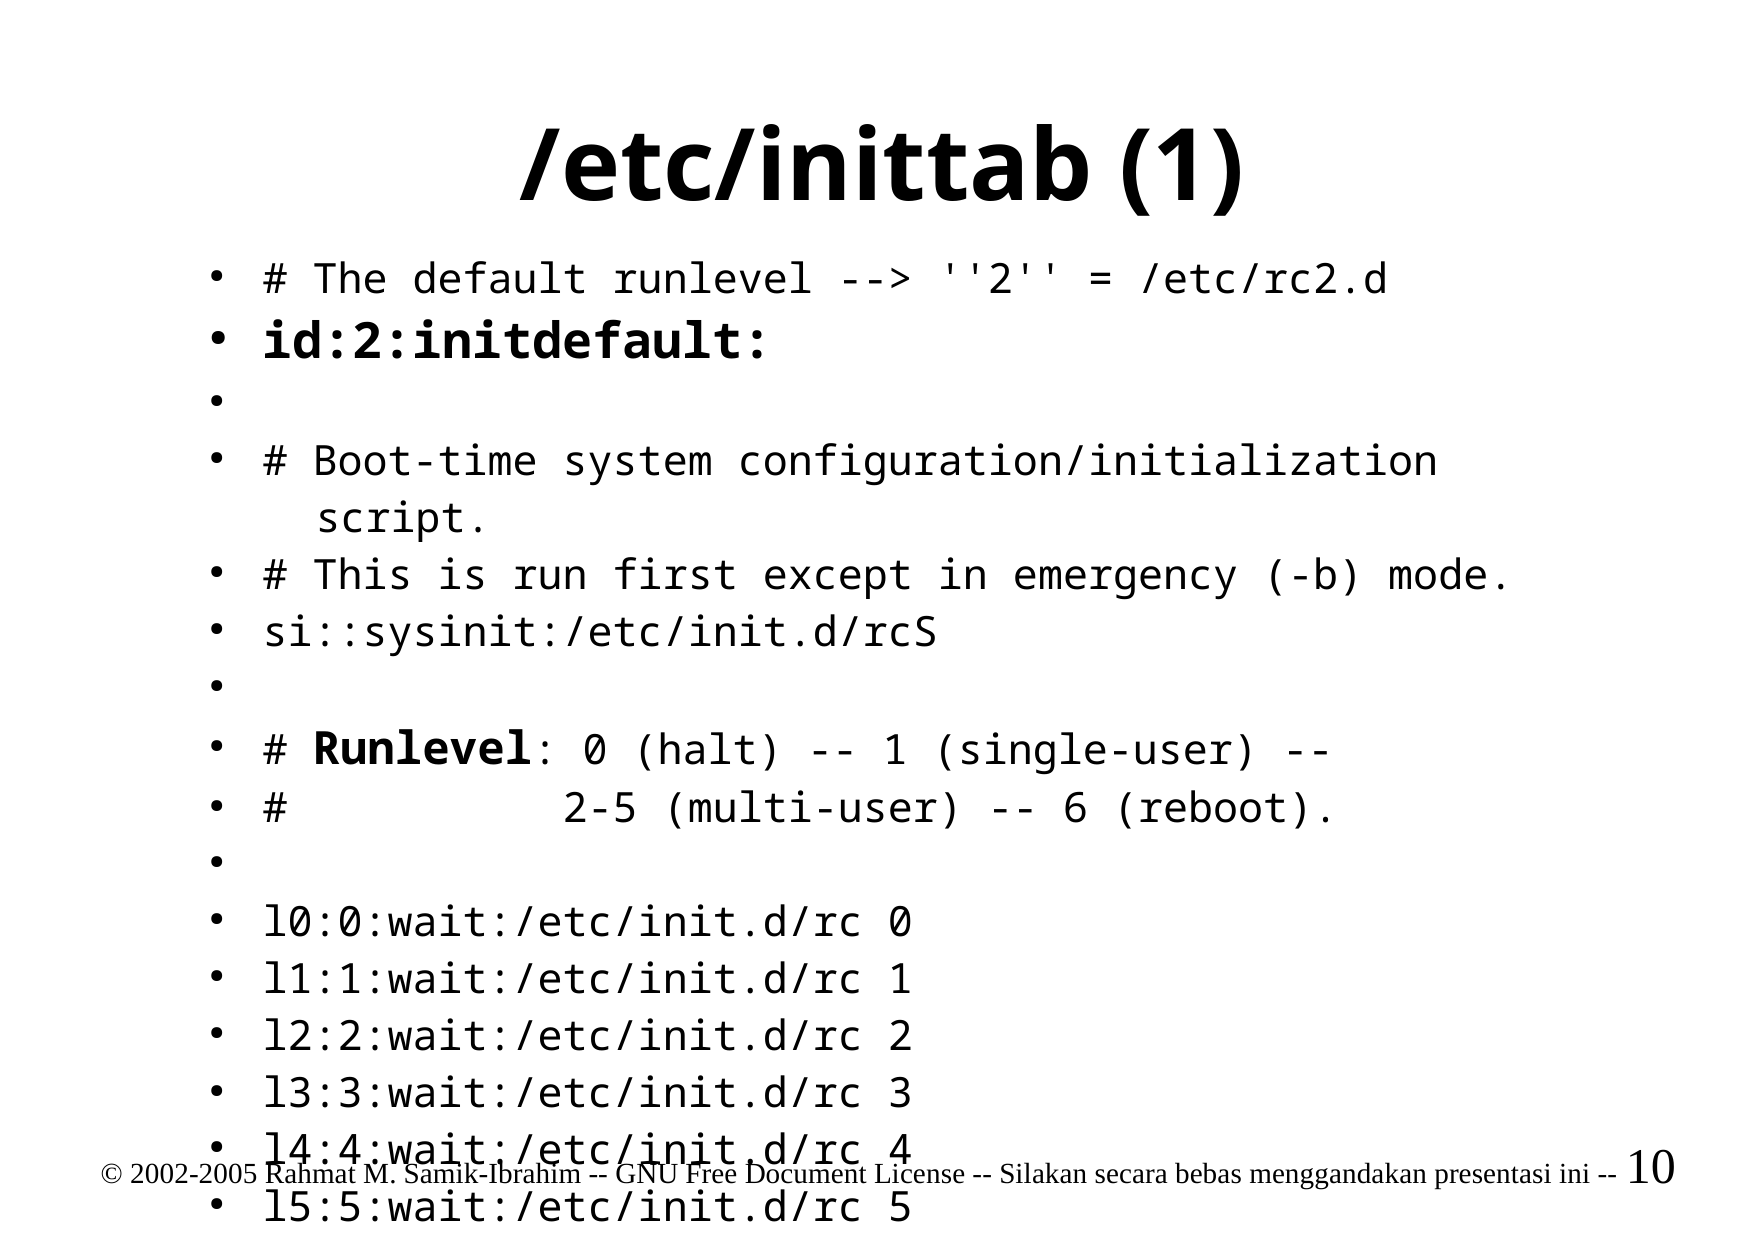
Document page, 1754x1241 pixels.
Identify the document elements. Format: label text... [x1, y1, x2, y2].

list # The default runlevel --> ''2'' = /etc/rc2.d id:2:initdefault: # Boot-time system configuration/initialization script. # This is run first except in emergency (-b) mode. si::sysinit:/etc/init.d/rcS # Runlevel: 0 (halt) -- 1 (single-user) -- # 2-5 (multi-user) -- 6 (reboot). l0:0:wait:/etc/init.d/rc 0 l1:1:wait:/etc/init.d/rc 1 l2:2:wait:/etc/init.d/rc 2 l3:3:wait:/etc/init.d/rc 3 l4:4:wait:/etc/init.d/rc 4 l5:5:wait:/etc/init.d/rc 5 l6:6:wait:/etc/init.d/rc 6 [173, 248, 1591, 1180]
title /etc/inittab (1) [173, 65, 1591, 248]
